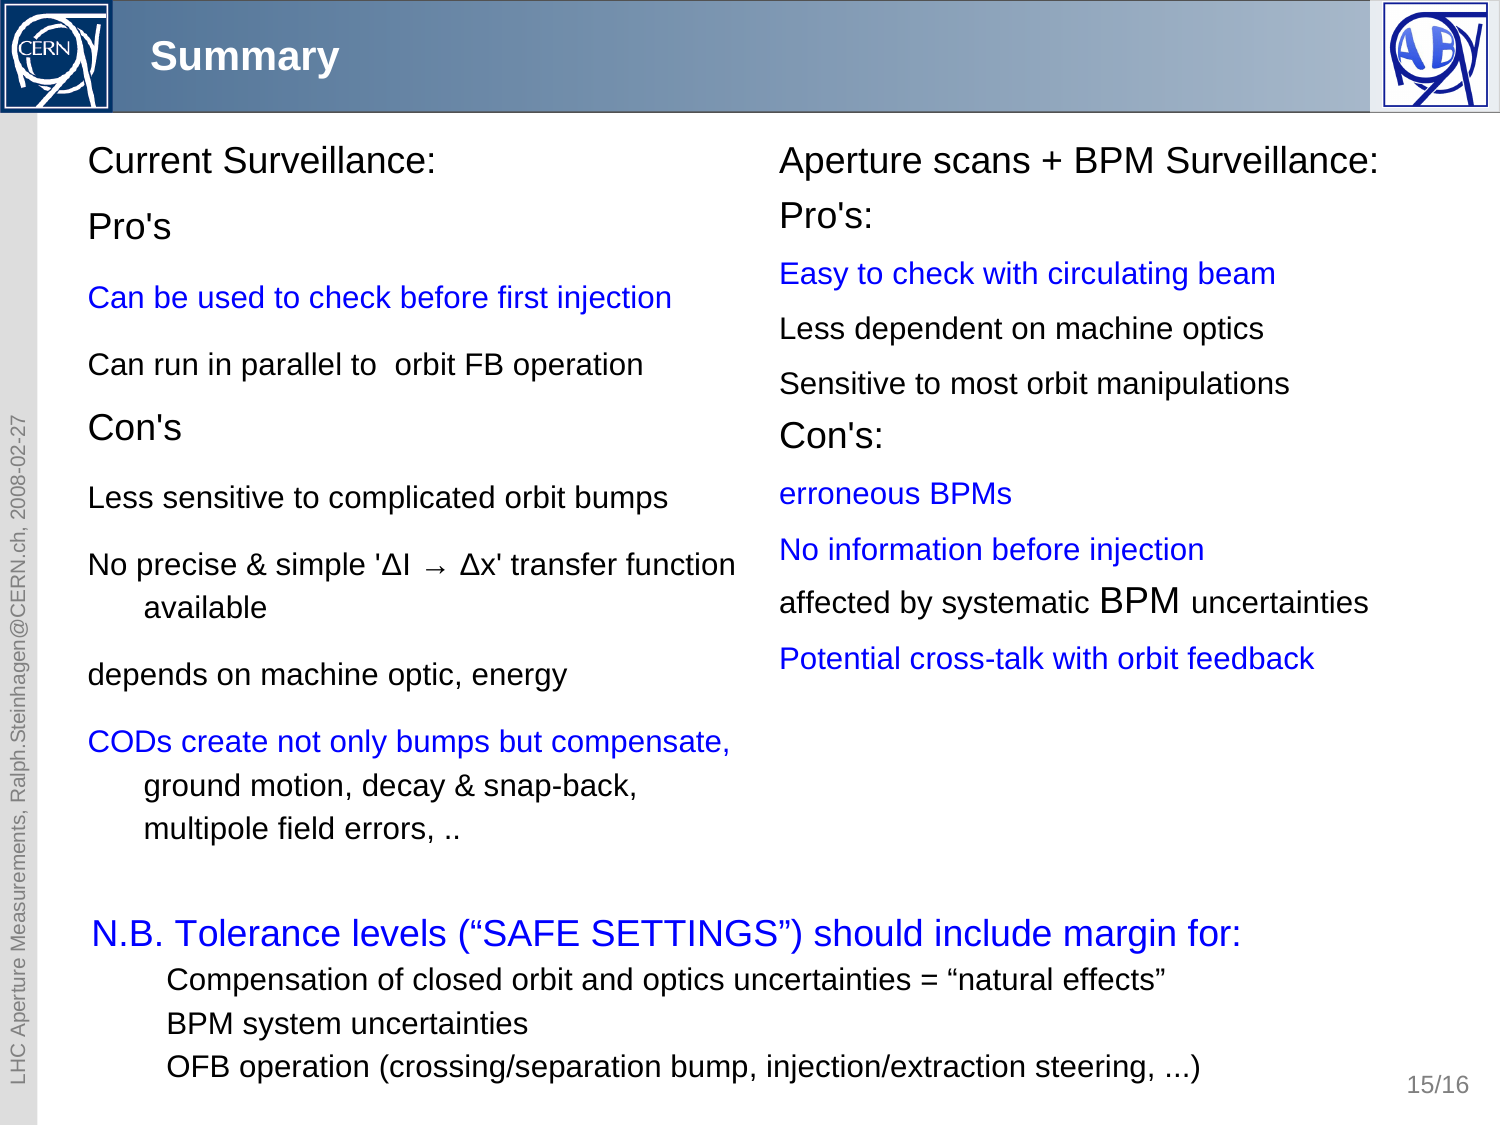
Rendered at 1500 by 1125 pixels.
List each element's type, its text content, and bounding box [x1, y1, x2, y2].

picture [1382, 1, 1489, 108]
picture [0, 0, 113, 113]
list Aperture scans + BPM Surveillance: Pro's: Easy to check with circulating beam Less dependent on machine optics Sensitive to most orbit manipulations Con's: erroneous BPMs No information before injection affected by systematic BPM uncertainties Potential cross-talk with orbit feedback [779, 137, 1438, 903]
list Current Surveillance: Pro's Can be used to check before first injection Can run in parallel to orbit FB operation Con's Less sensitive to complicated orbit bumps No precise & simple 'ΔI → Δx' transfer function available depends on machine optic, energy CODs create not only bumps but compensate, ground motion, decay & snap-back, multipole field errors, .. [87, 137, 747, 857]
title Summary [150, 0, 1359, 113]
text_box N.B. Tolerance levels (“SAFE SETTINGS”) should include margin for: Compensation of closed orbit and optics uncertainties = “natural effects” BPM system uncertainties OFB operation (crossing/separation bump, injection/extraction steering, ...) [76, 903, 1465, 1095]
